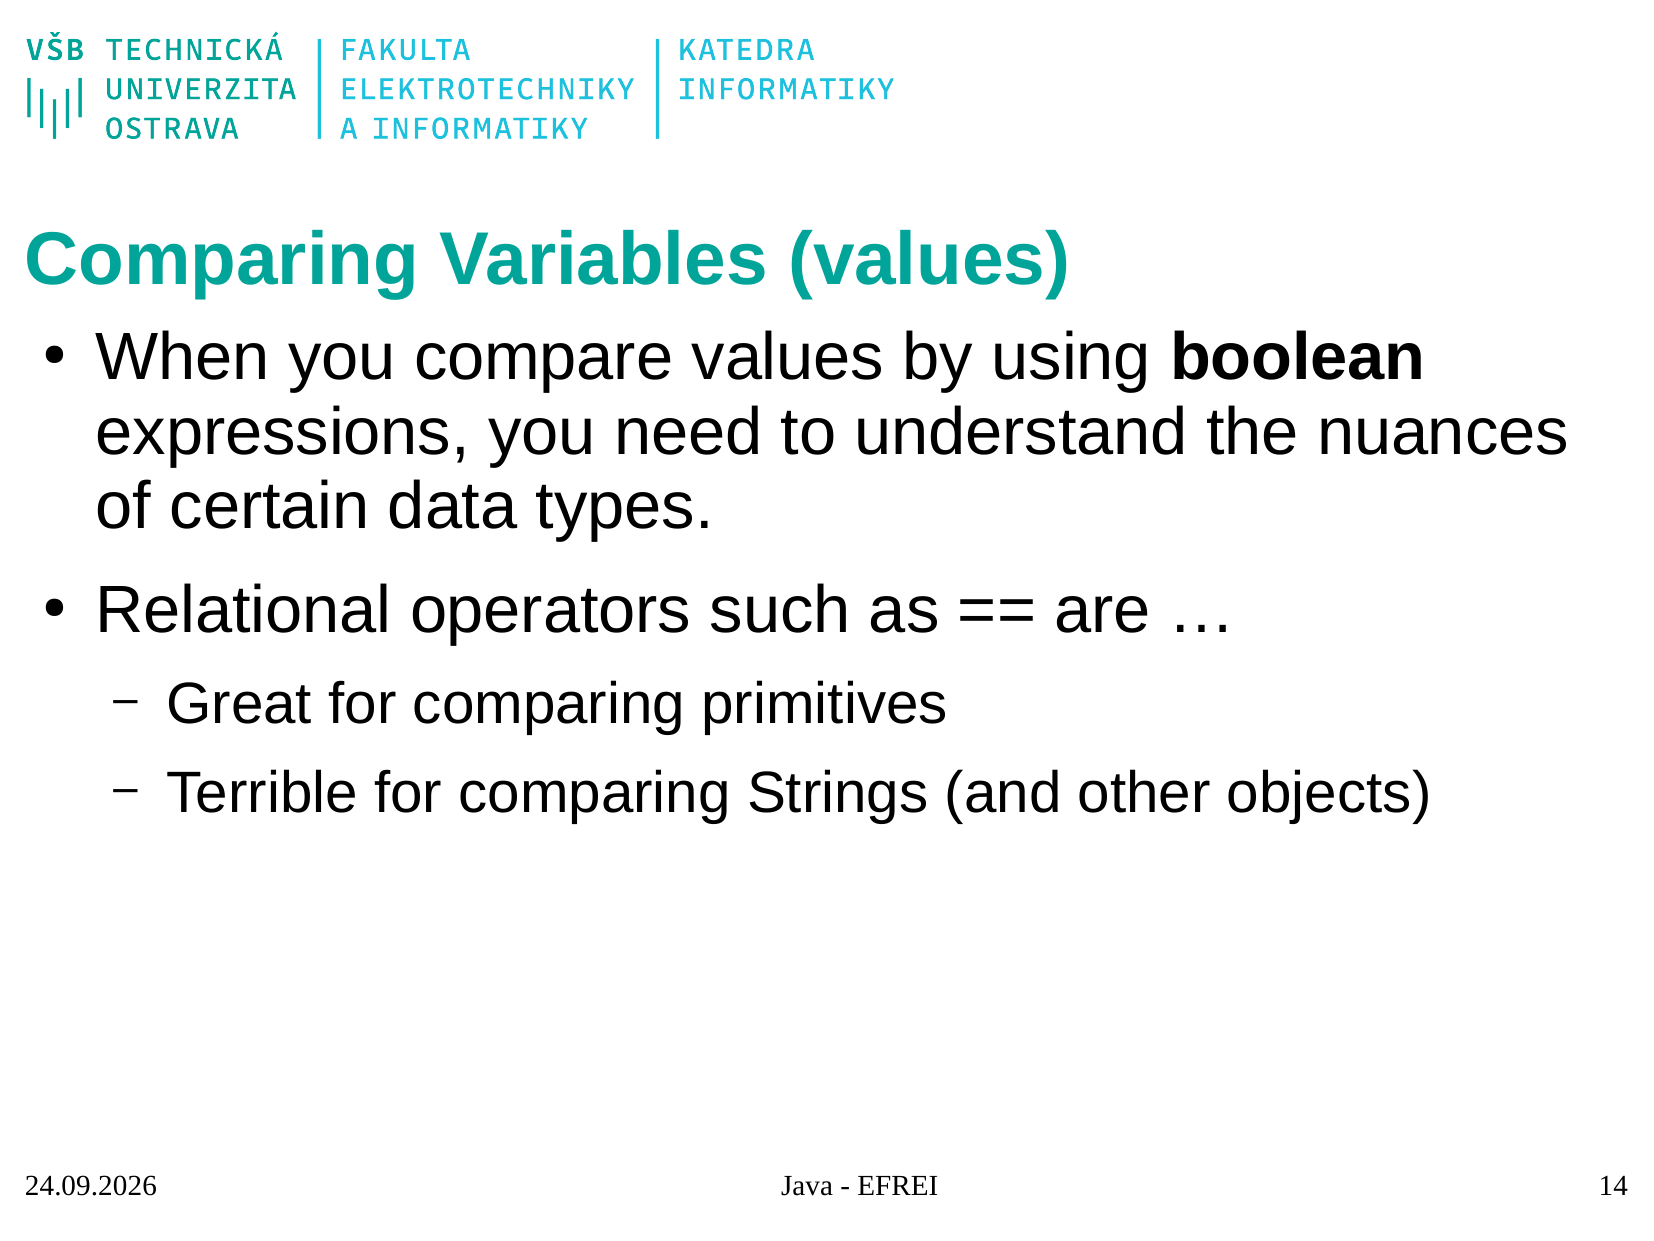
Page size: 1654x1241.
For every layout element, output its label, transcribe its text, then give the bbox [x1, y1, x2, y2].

picture [26, 31, 894, 139]
title Comparing Variables (values) [24, 169, 1629, 300]
list When you compare values by using boolean expressions, you need to understand the nuances of certain data types. Relational operators such as == are … Great for comparing primitives Terrible for comparing Strings (and other objects) [24, 318, 1629, 1146]
